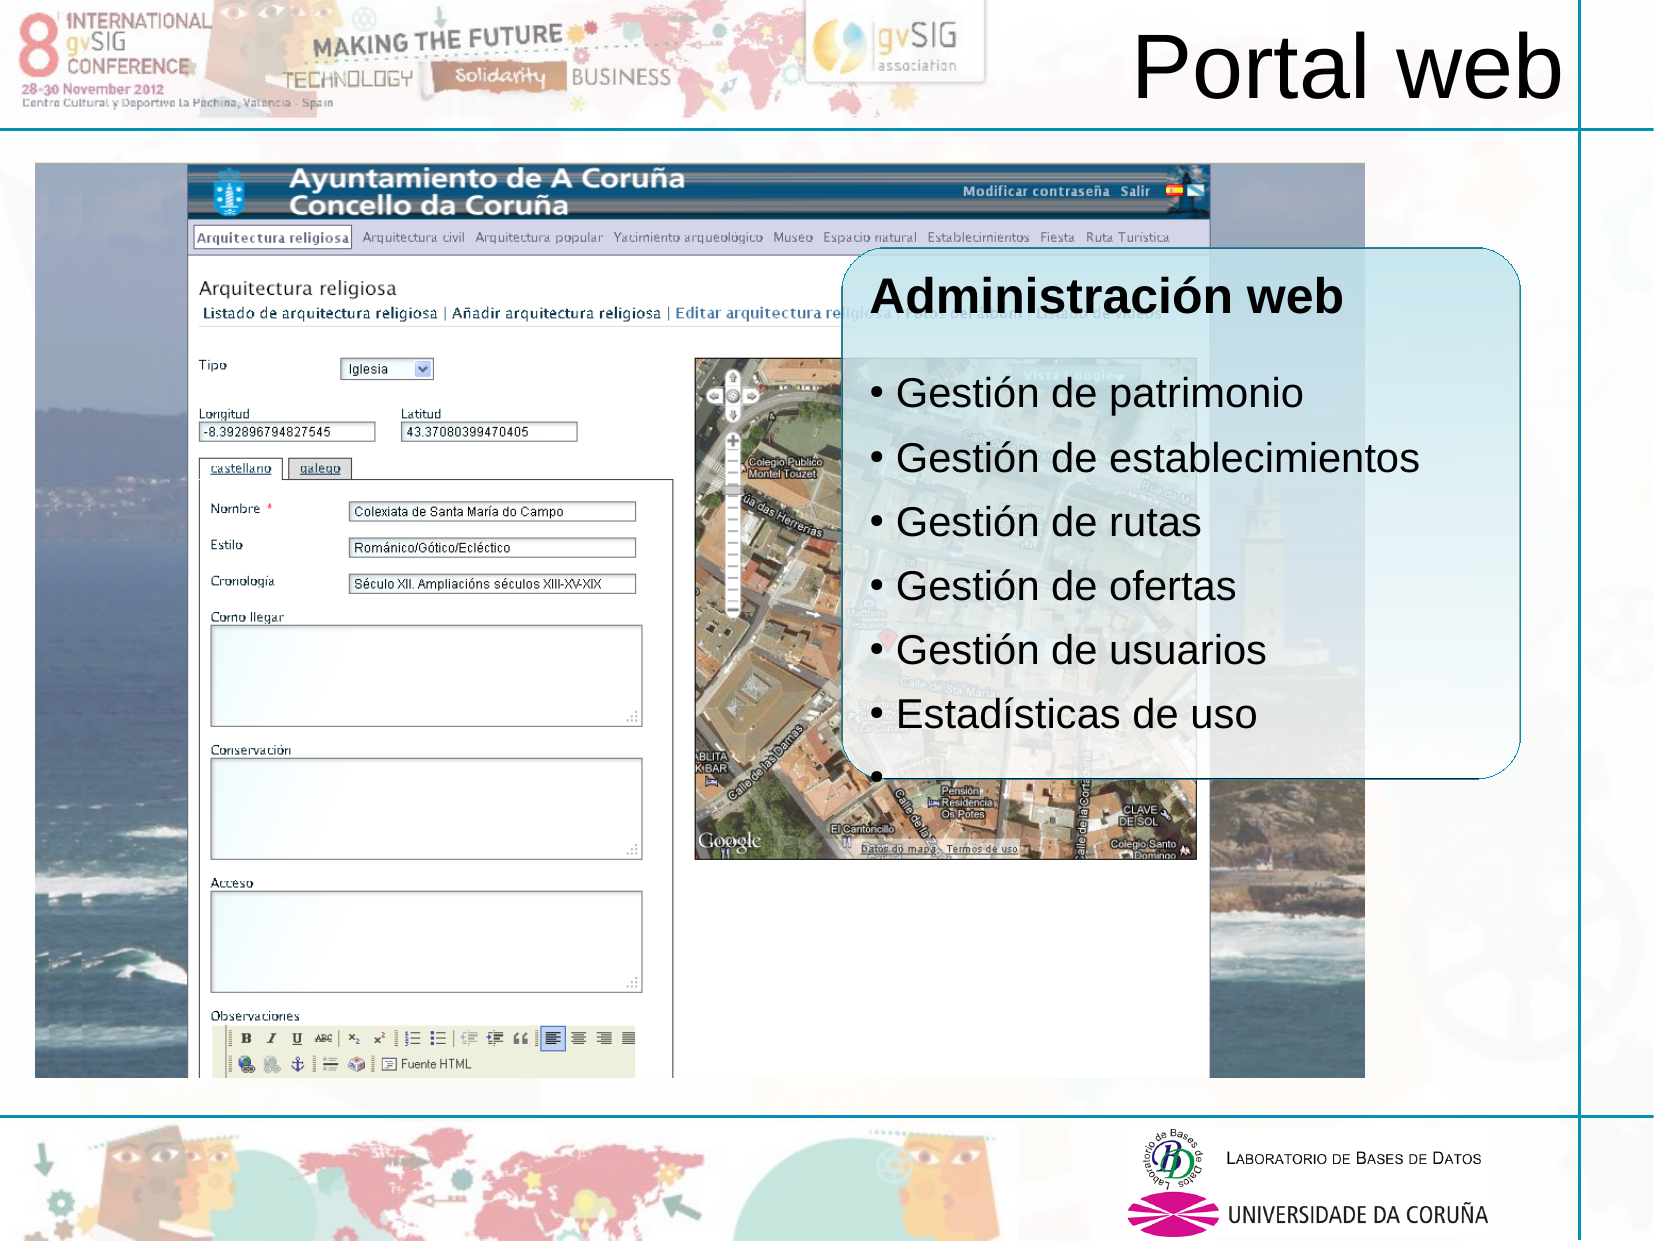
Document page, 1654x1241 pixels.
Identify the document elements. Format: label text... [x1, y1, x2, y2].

picture [35, 162, 1365, 1078]
title Portal web [76, 14, 1565, 119]
text_box Administración web Gestión de patrimonio Gestión de establecimientos Gestión de rutas Gestión de ofertas Gestión de usuarios Estadísticas de uso [841, 247, 1521, 780]
picture [1126, 1127, 1492, 1238]
